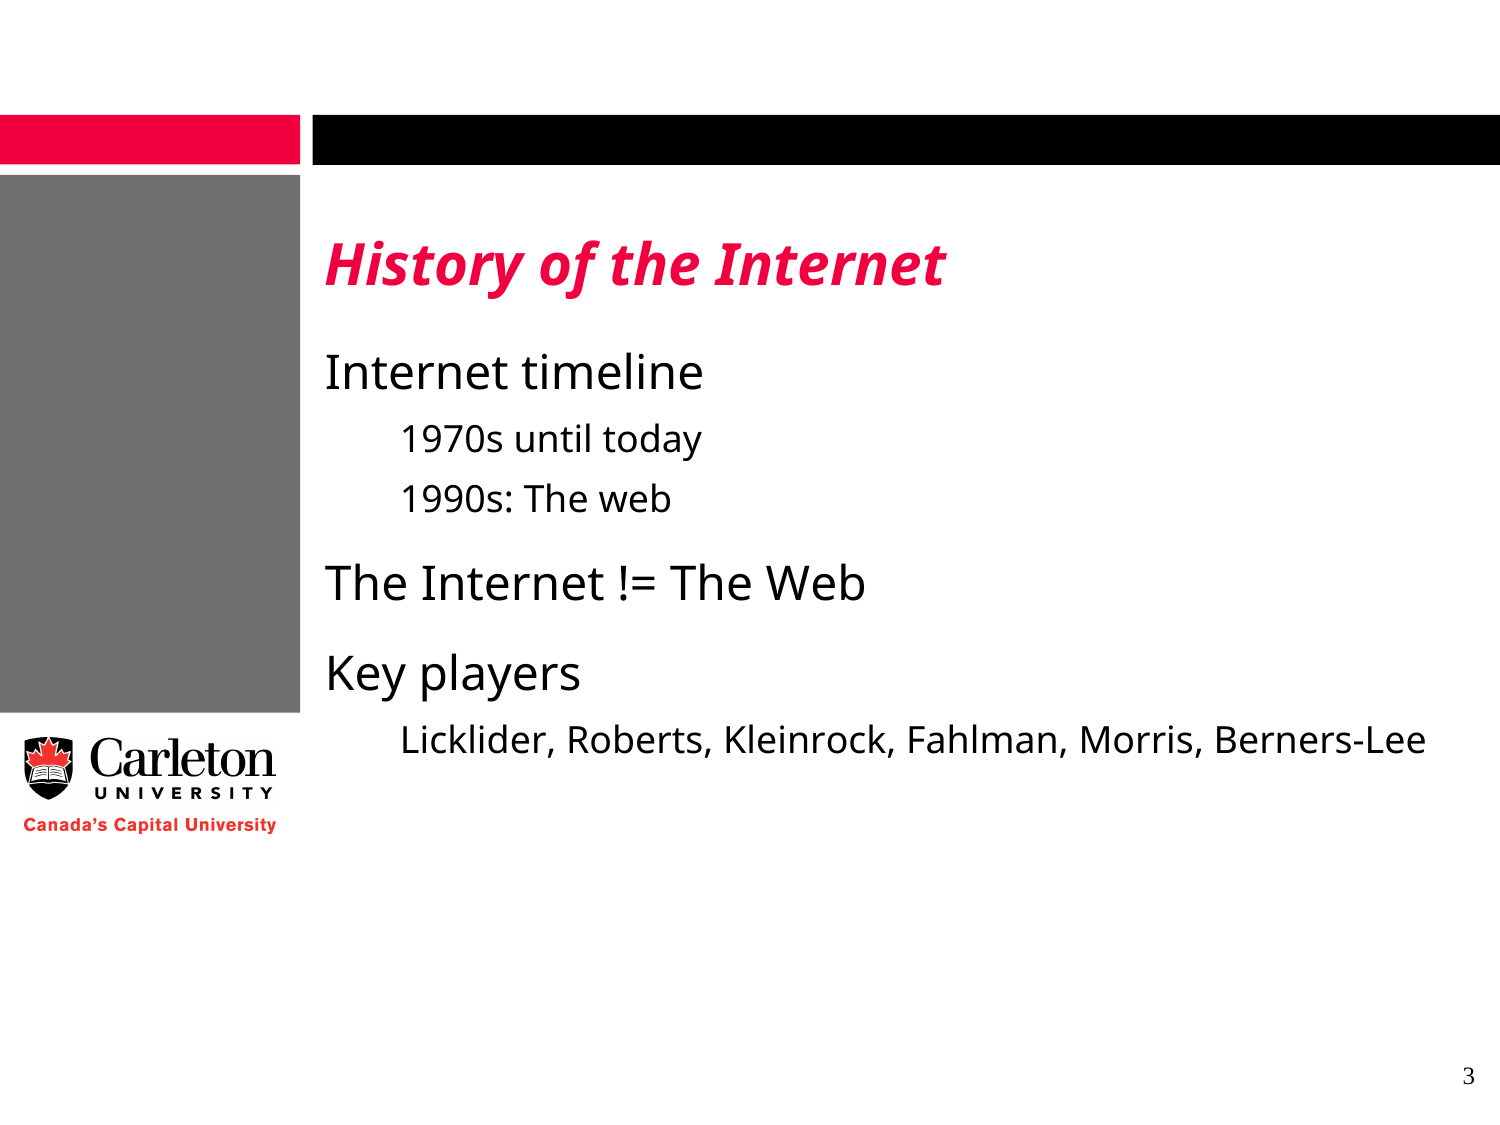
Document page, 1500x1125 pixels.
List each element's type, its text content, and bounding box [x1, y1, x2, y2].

picture [24, 737, 276, 834]
list Internet timeline 1970s until today 1990s: The web The Internet != The Web Key players Licklider, Roberts, Kleinrock, Fahlman, Morris, Berners-Lee [324, 324, 1450, 1036]
title History of the Internet [324, 194, 1450, 324]
